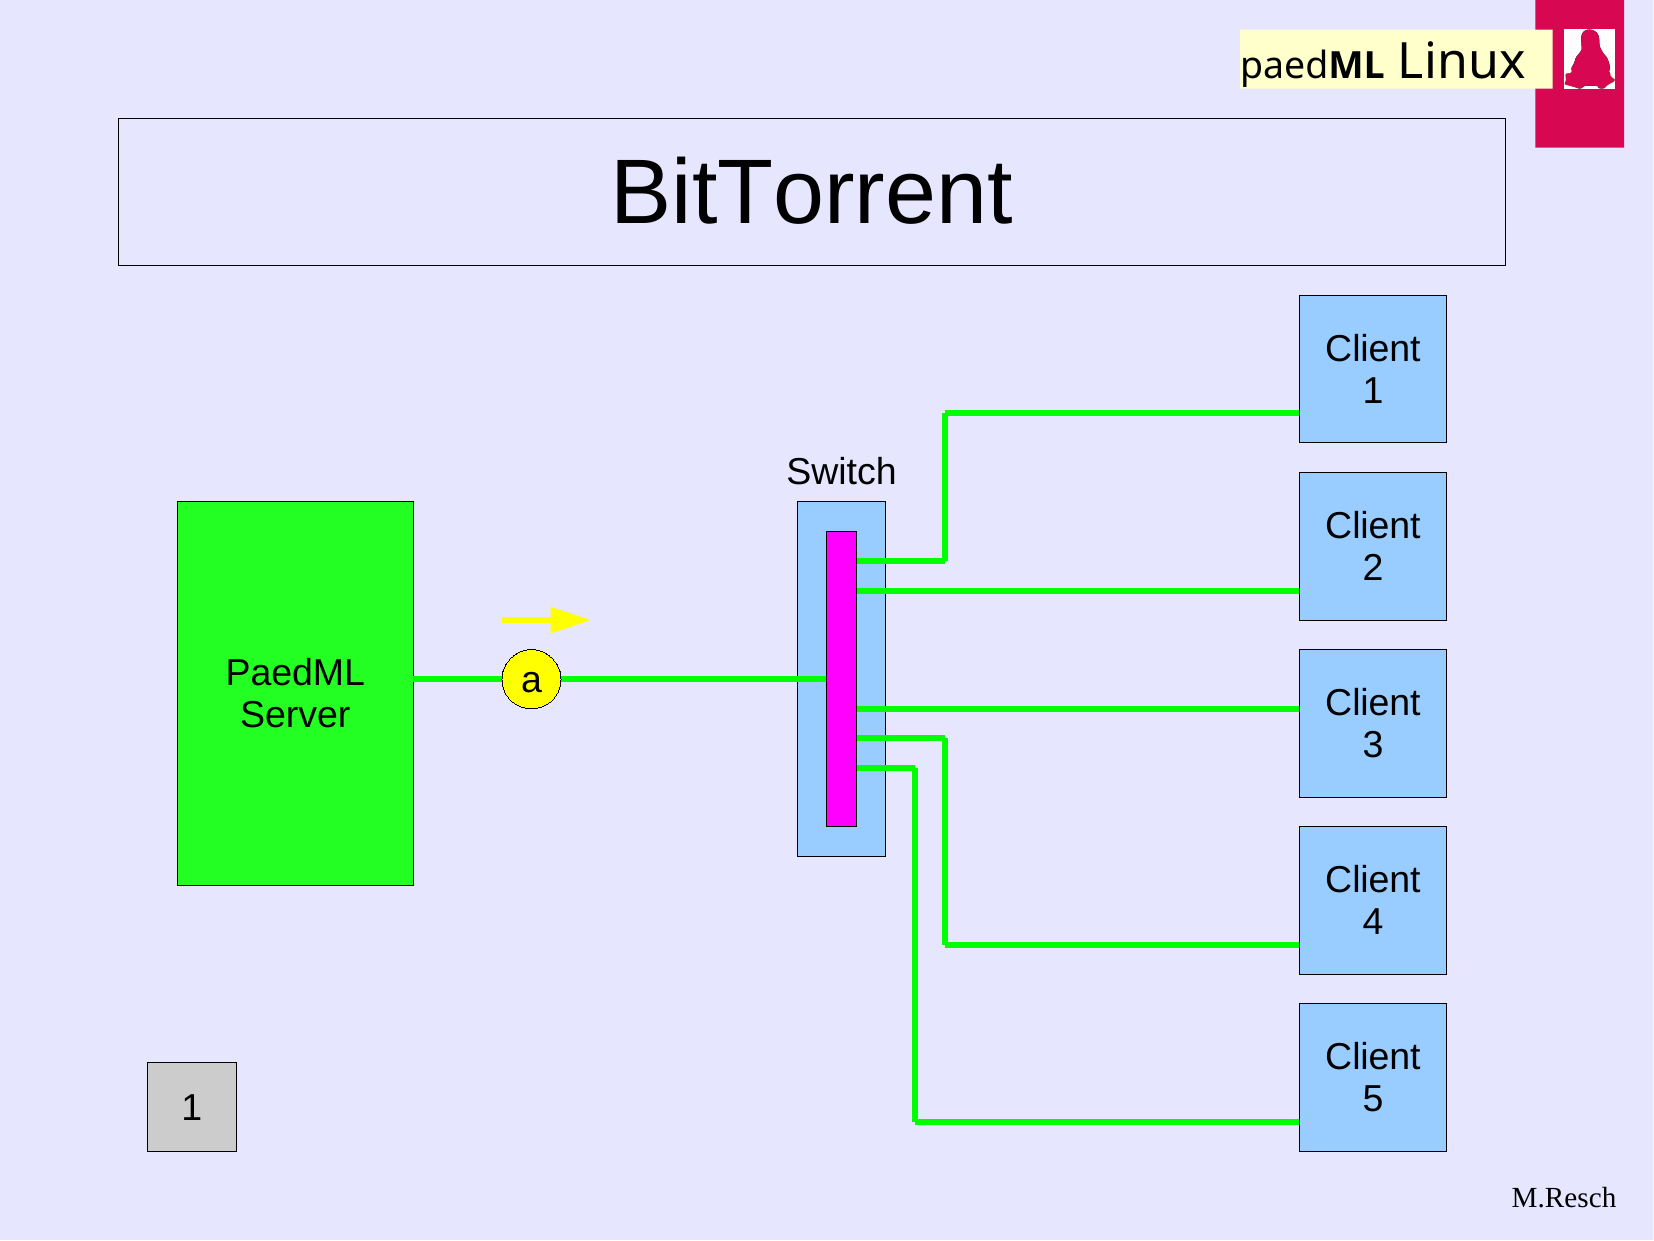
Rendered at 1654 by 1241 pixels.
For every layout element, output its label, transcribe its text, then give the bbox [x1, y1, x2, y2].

text_box Switch [767, 442, 916, 500]
text_box a [501, 649, 562, 709]
text_box PaedML Server [177, 501, 414, 886]
text_box Client 2 [1299, 472, 1447, 621]
text_box Client 3 [1299, 649, 1447, 798]
text_box Client 1 [1299, 295, 1447, 443]
text_box [797, 501, 886, 857]
text_box Client 4 [1299, 826, 1447, 975]
text_box Client 5 [1299, 1003, 1447, 1152]
title BitTorrent [118, 118, 1506, 266]
text_box 1 [147, 1062, 237, 1152]
